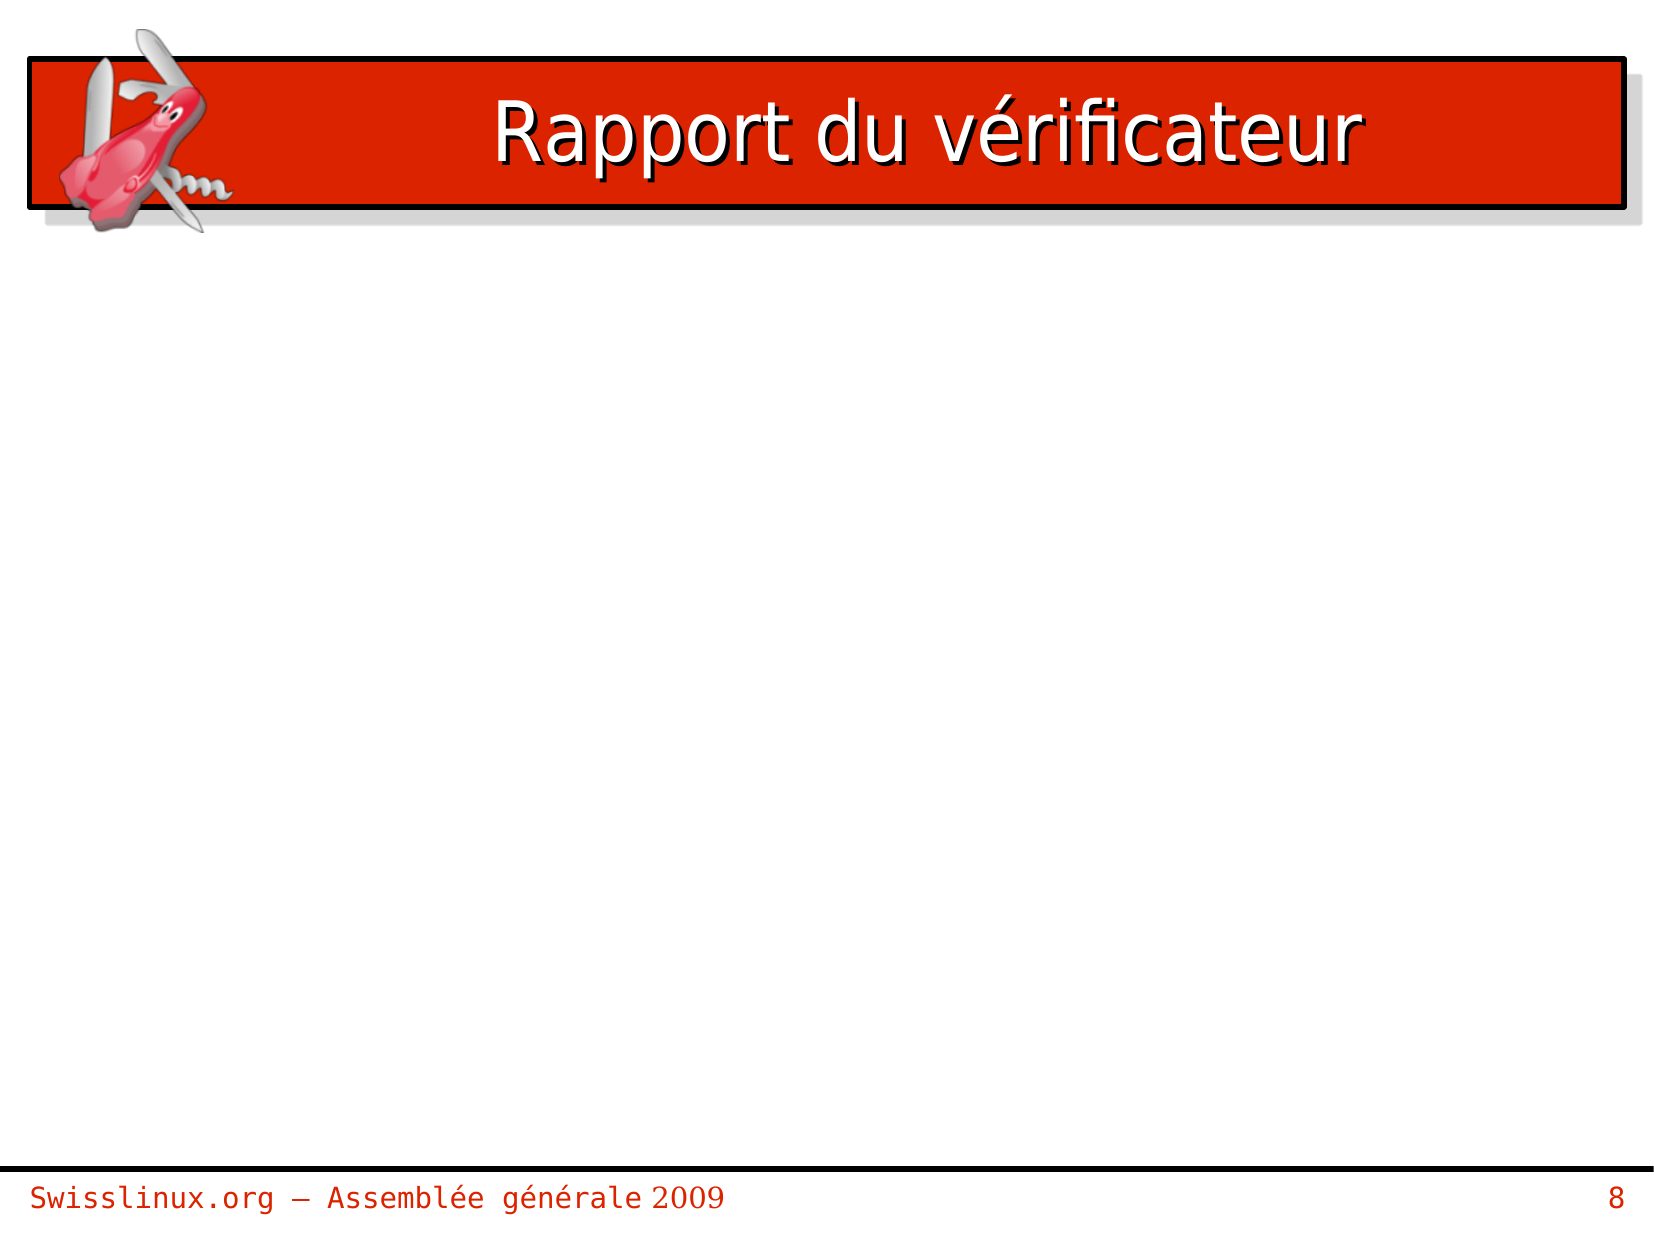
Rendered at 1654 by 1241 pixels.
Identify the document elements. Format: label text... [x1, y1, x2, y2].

picture [59, 29, 234, 233]
title Rapport du vérificateur [259, 84, 1595, 182]
